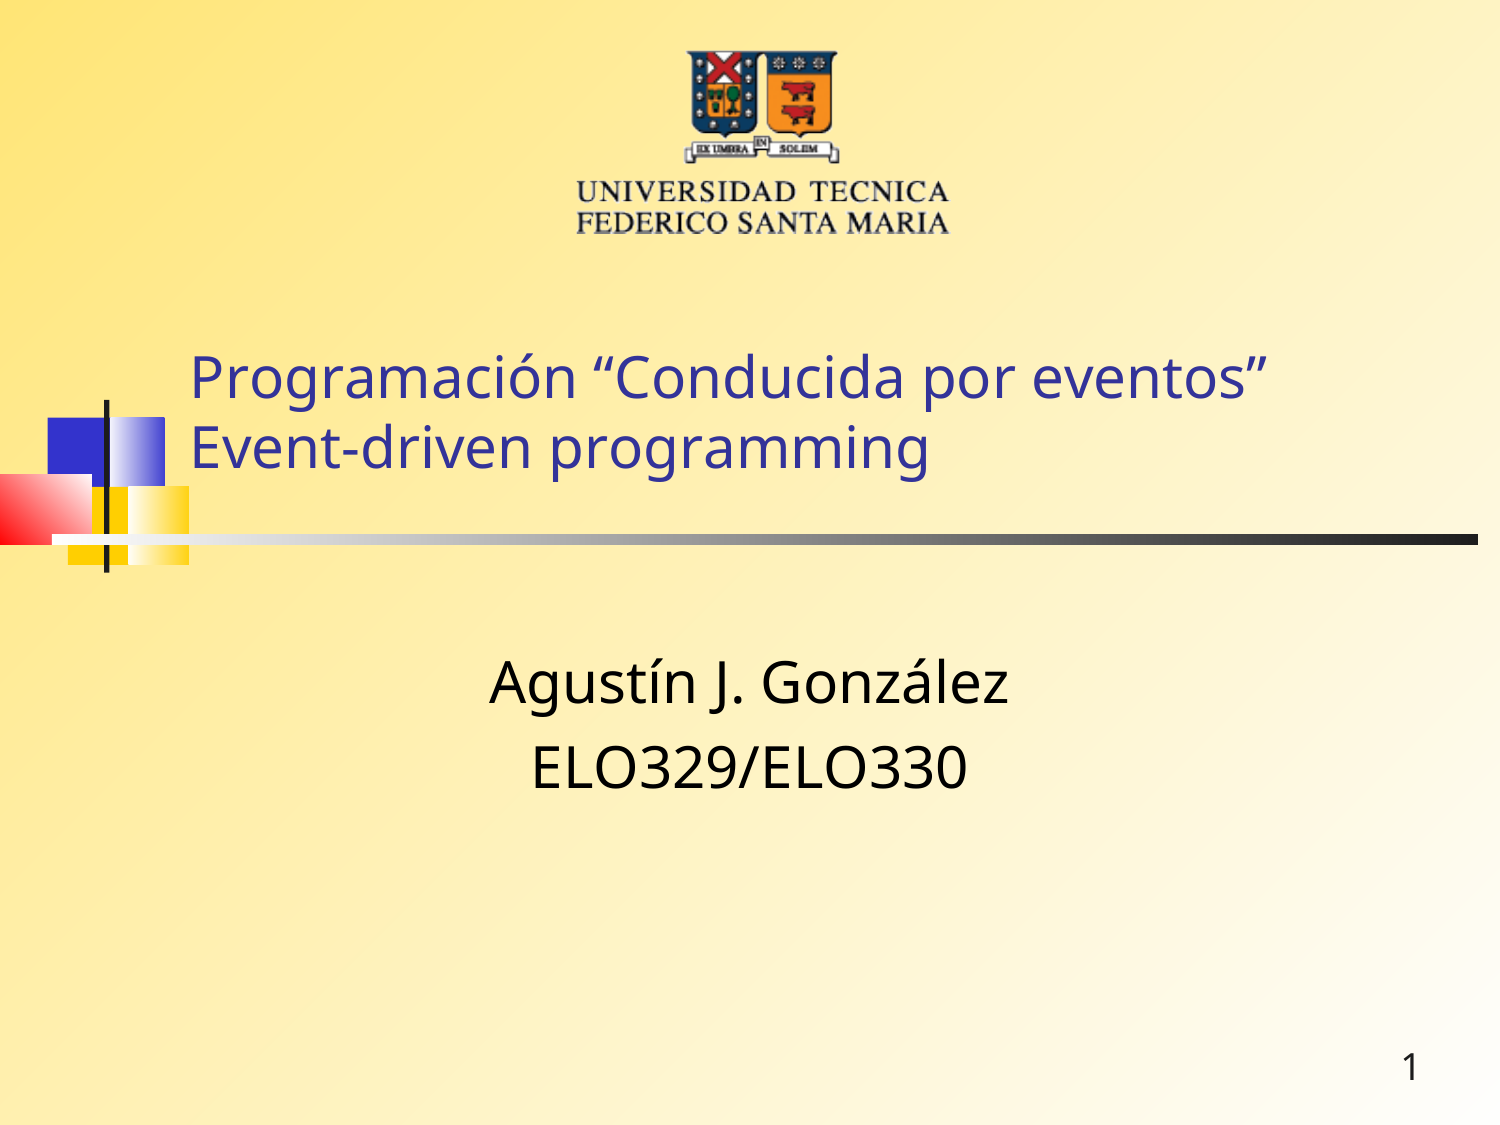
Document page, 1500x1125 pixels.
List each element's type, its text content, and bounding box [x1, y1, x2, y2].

text_box Agustín J. González ELO329/ELO330 [225, 637, 1276, 926]
picture [575, 50, 951, 234]
text_box Programación “Conducida por eventos” Event-driven programming [174, 275, 1500, 488]
